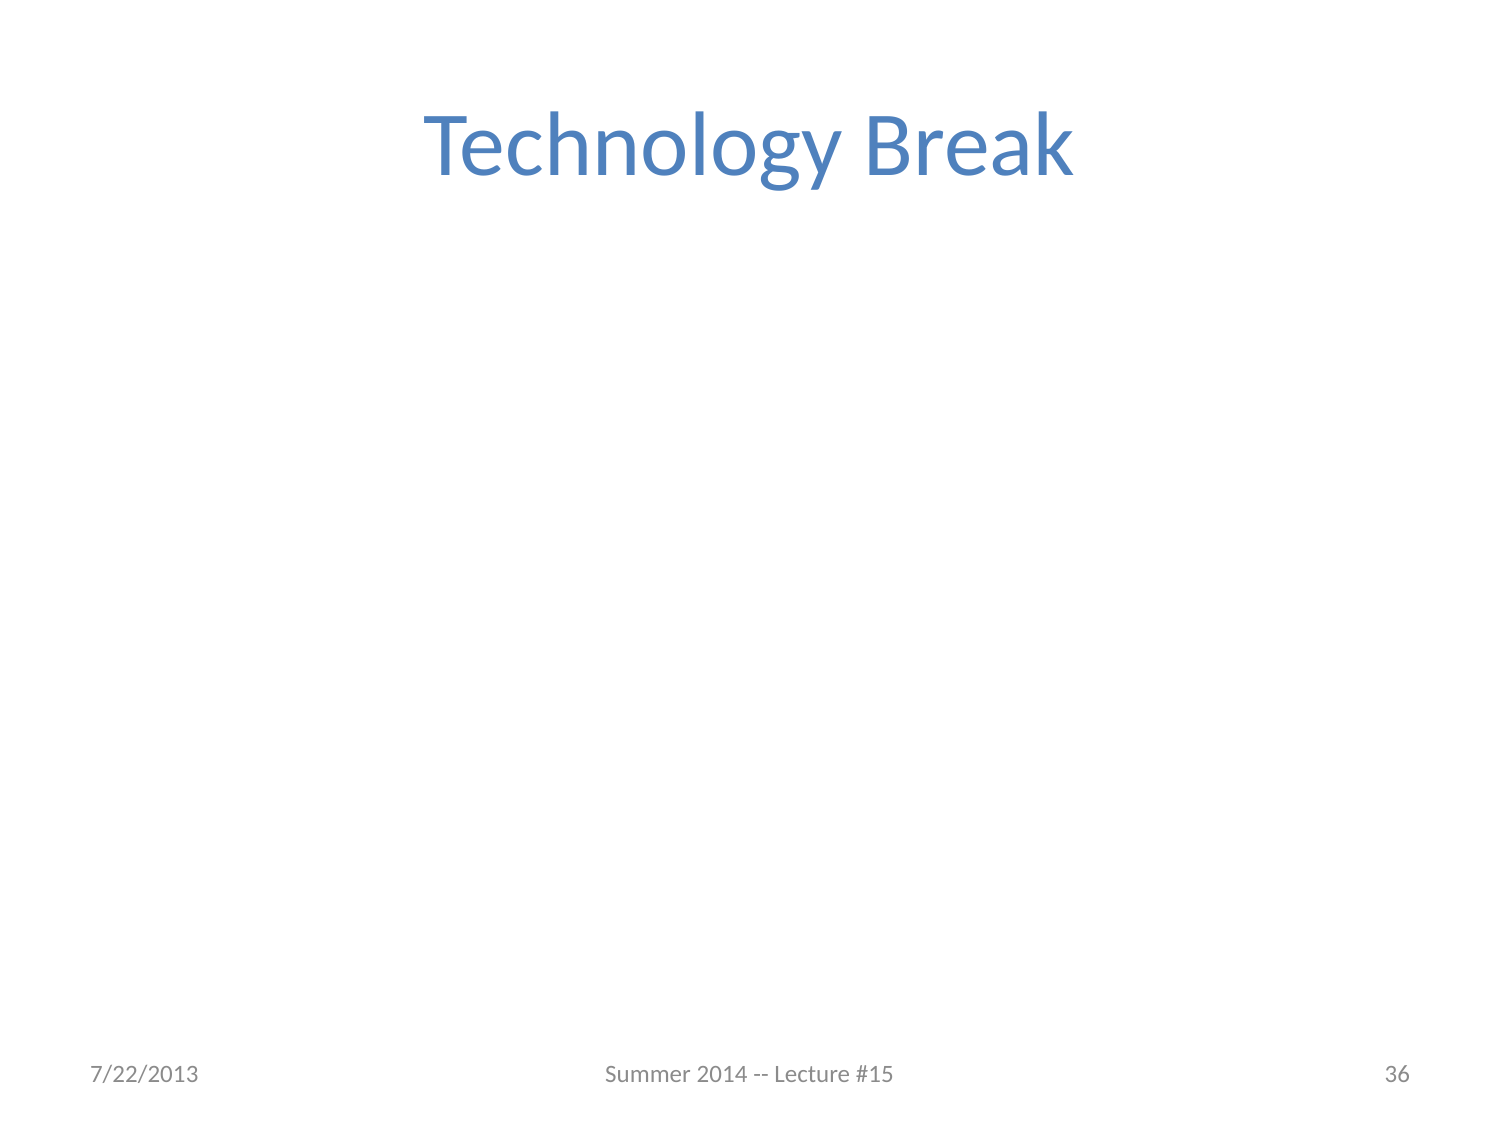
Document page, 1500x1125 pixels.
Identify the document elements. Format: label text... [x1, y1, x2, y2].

footer Summer 2014 -- Lecture #15 [512, 1042, 988, 1103]
slide_number 7/22/2013 [75, 1042, 425, 1103]
title Technology Break [75, 45, 1425, 233]
slide_number <number> [1074, 1042, 1425, 1103]
